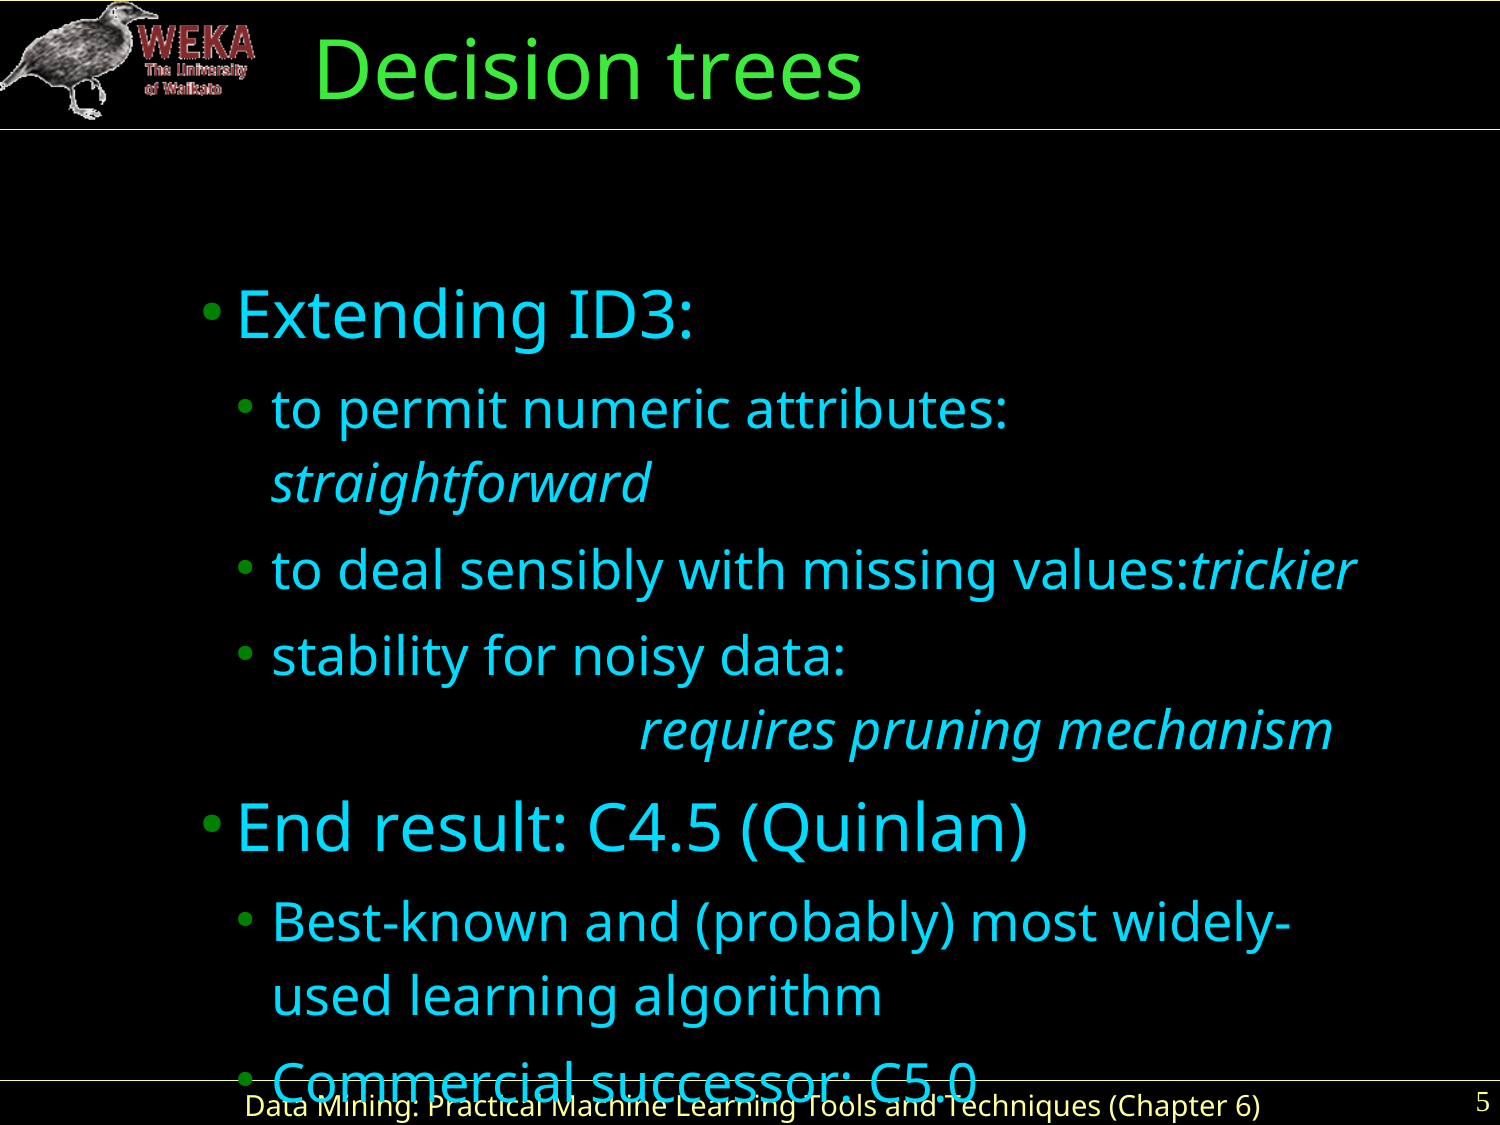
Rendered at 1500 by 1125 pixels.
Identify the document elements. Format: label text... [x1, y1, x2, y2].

picture [0, 1, 266, 129]
title Decision trees [297, 0, 1500, 148]
list Extending ID3: to permit numeric attributes: straightforward to deal sensibly with missing values: trickier stability for noisy data: requires pruning mechanism End result: C4.5 (Quinlan) Best-known and (probably) most widely-used learning algorithm Commercial successor: C5.0 [149, 260, 1388, 936]
